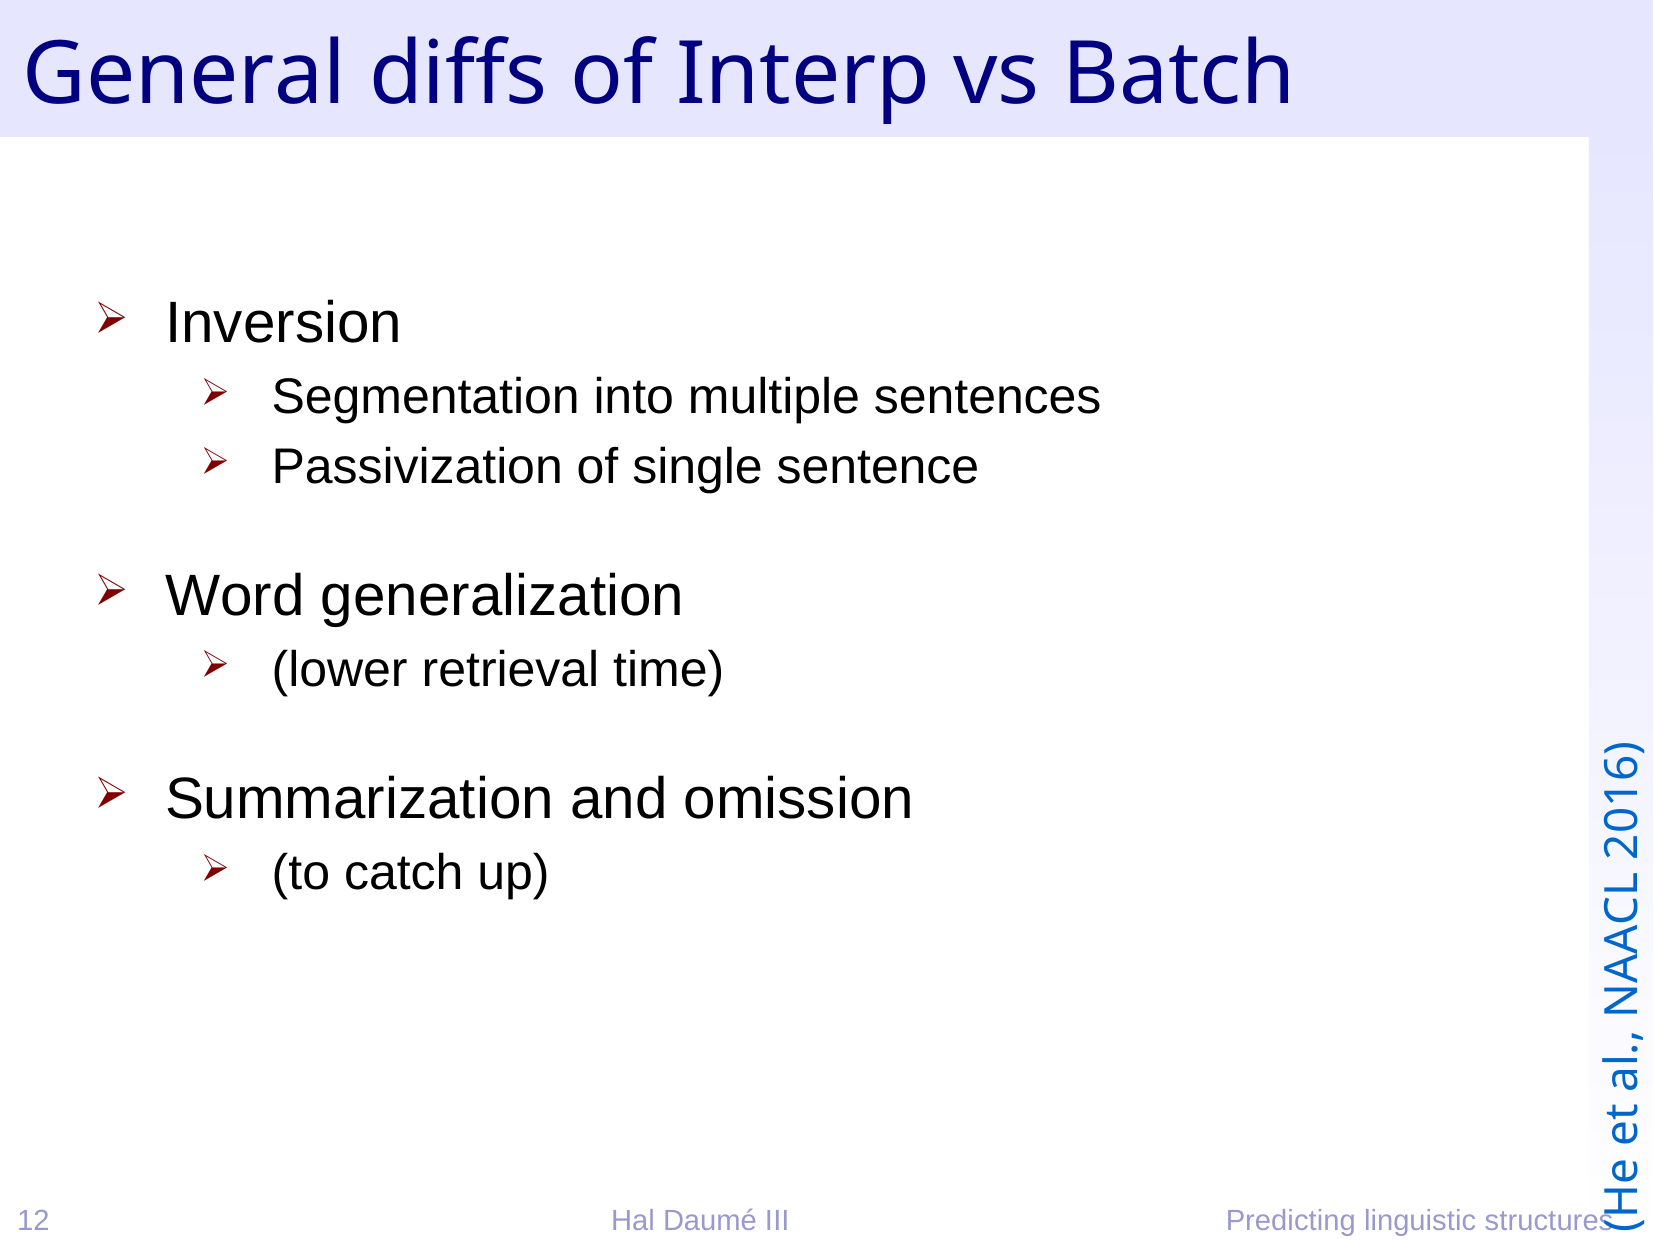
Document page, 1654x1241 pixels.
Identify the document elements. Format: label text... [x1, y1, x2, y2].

text_box (He et al., NAACL 2016) [1585, 688, 1649, 1236]
title General diffs of Interp vs Batch [22, 8, 1639, 131]
list Inversion Segmentation into multiple sentences Passivization of single sentence Word generalization (lower retrieval time) Summarization and omission (to catch up) [82, 290, 1571, 995]
